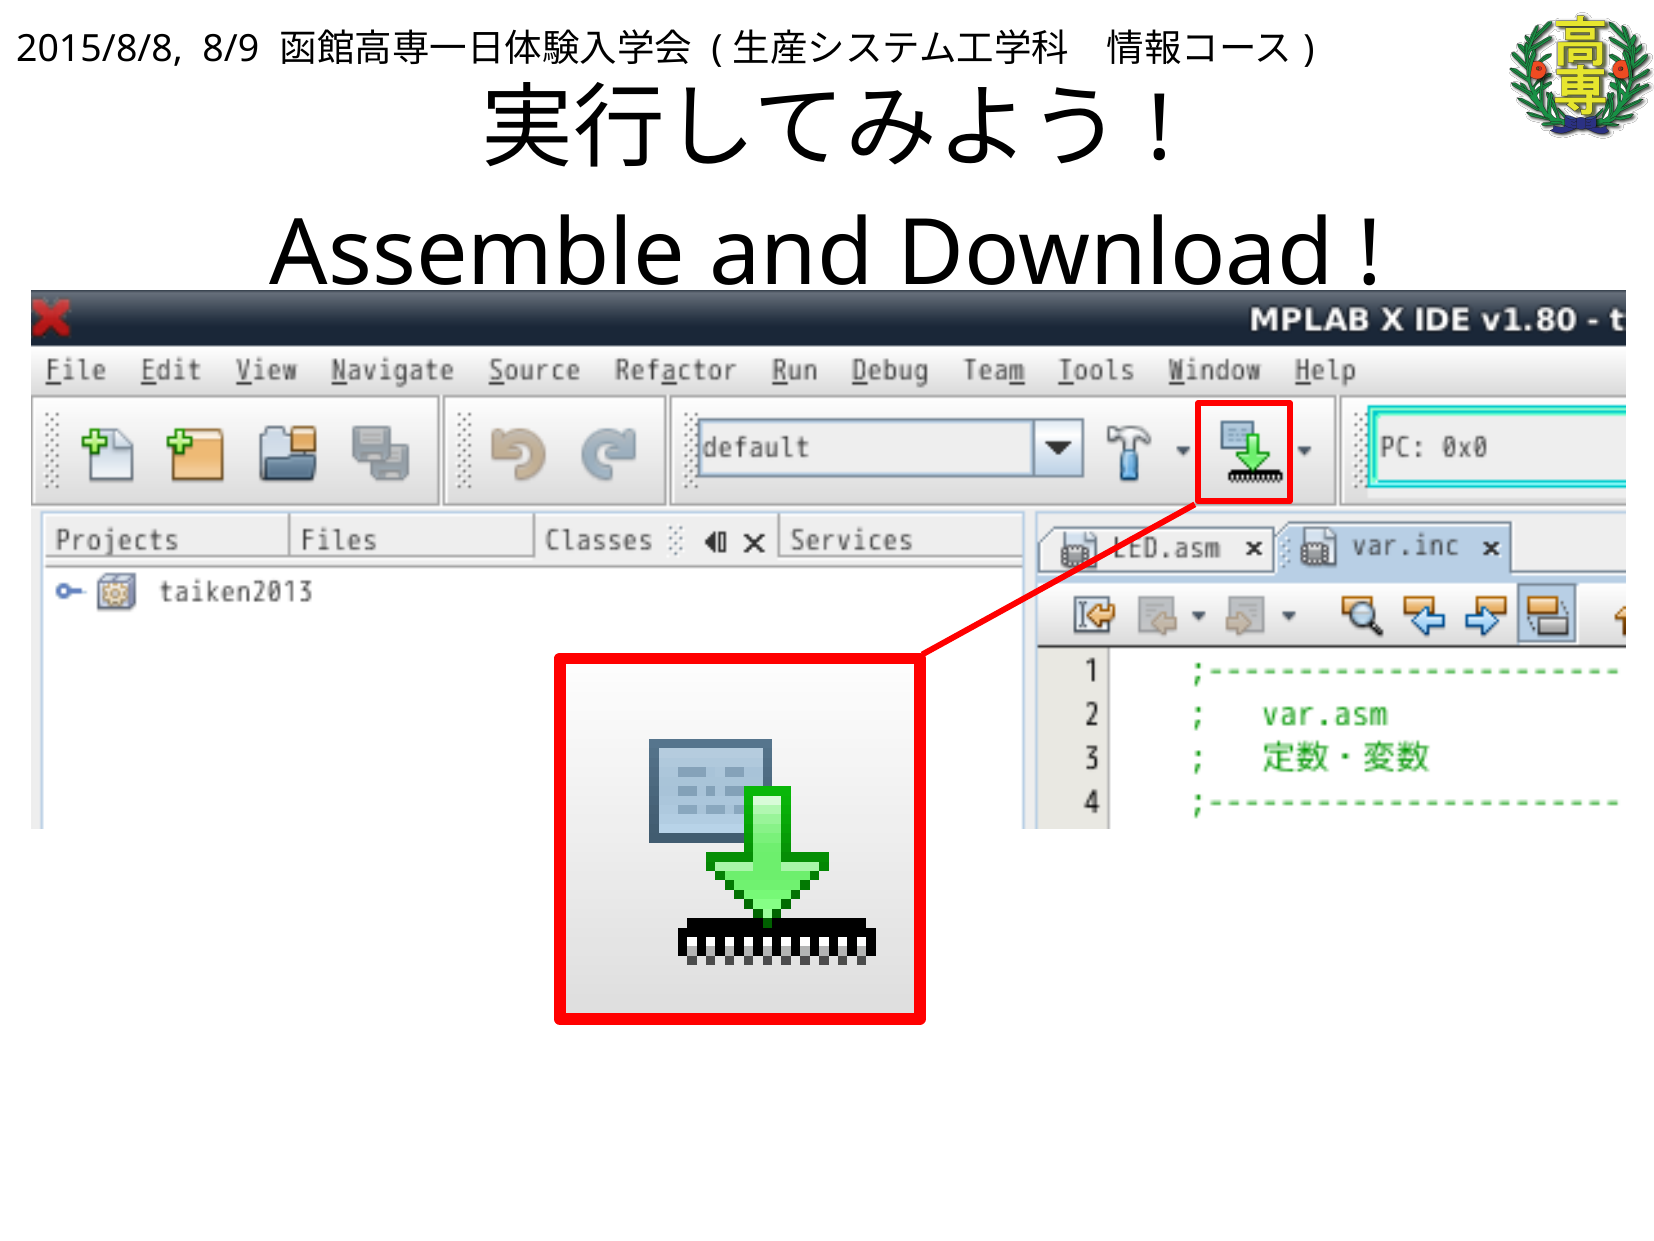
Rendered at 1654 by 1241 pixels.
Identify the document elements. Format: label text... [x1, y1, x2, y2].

picture [31, 290, 1626, 829]
picture [1201, 406, 1287, 498]
title 実行してみよう! Assemble and Download ! [82, 78, 1571, 287]
picture [1506, 0, 1654, 157]
picture [565, 664, 914, 1013]
